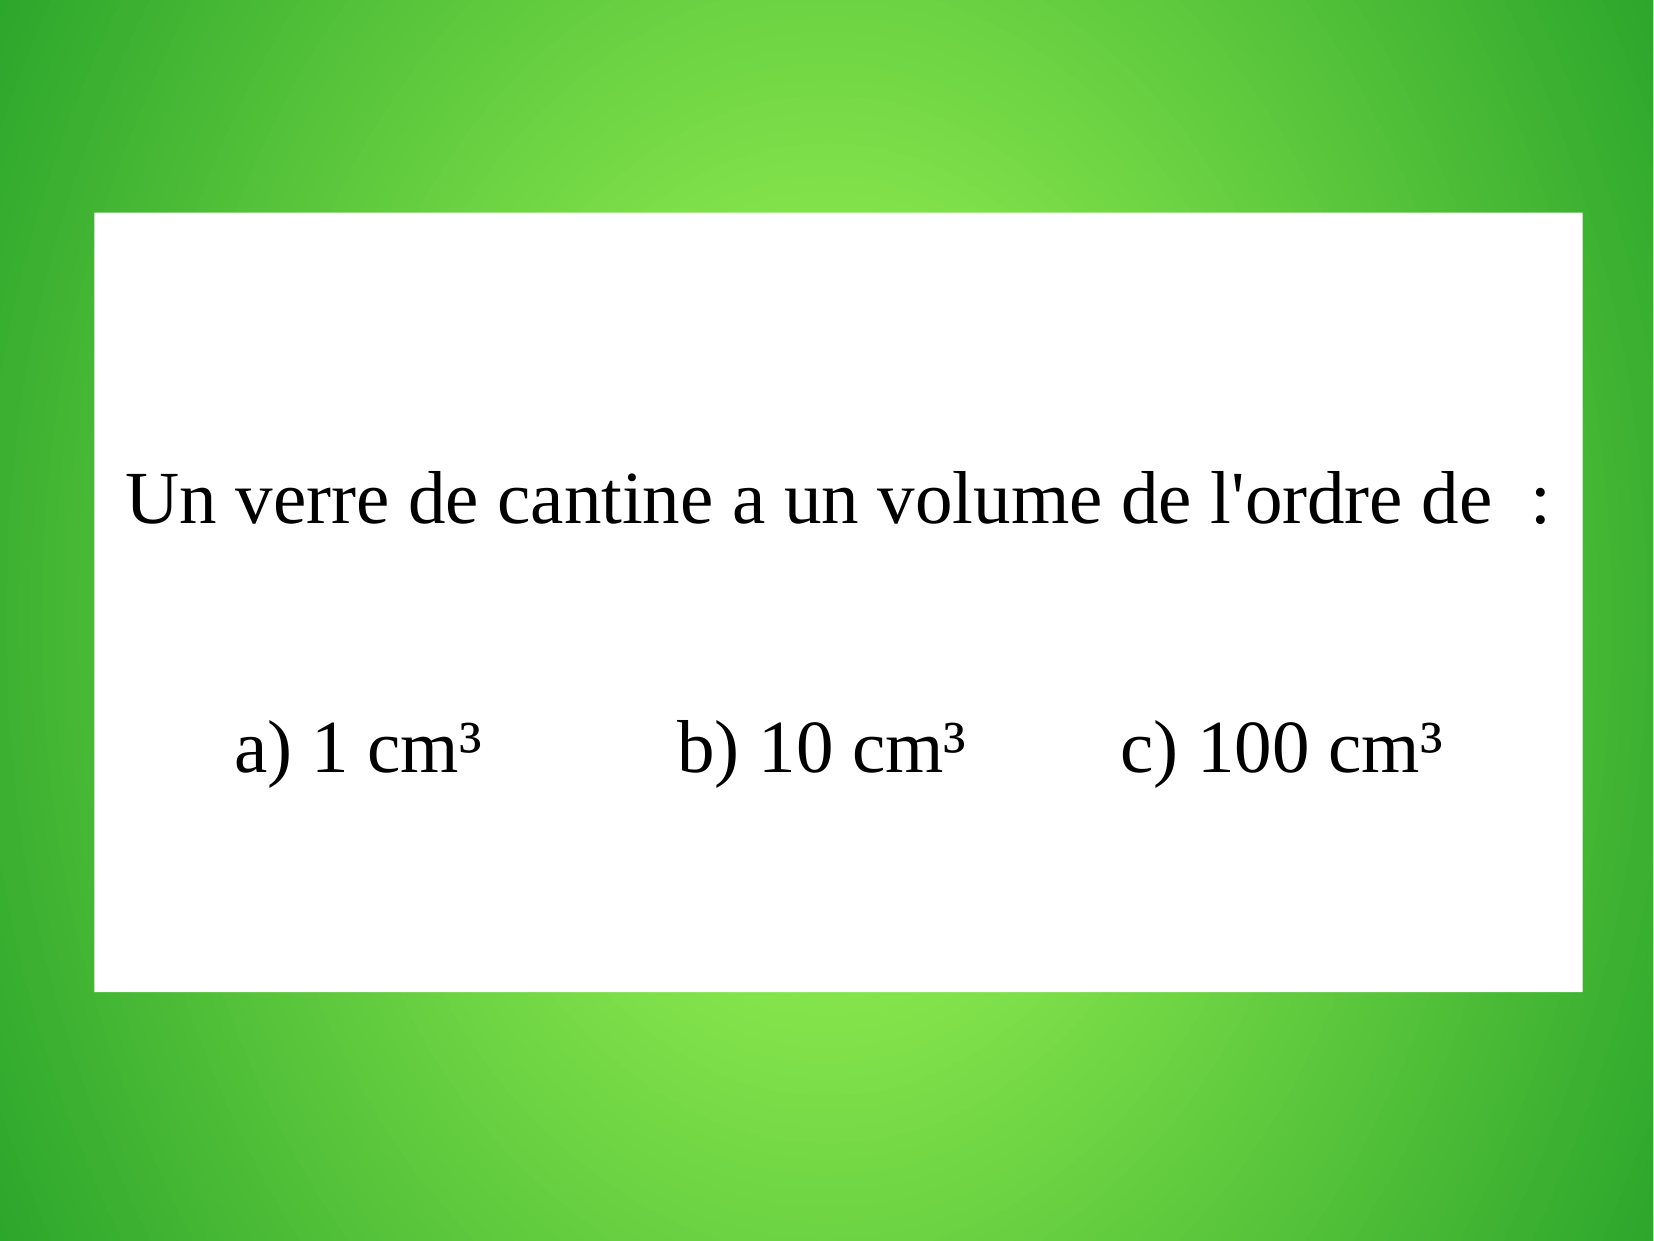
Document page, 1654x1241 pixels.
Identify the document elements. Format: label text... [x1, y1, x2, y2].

picture [0, 0, 1654, 1241]
subtitle Un verre de cantine a un volume de l'ordre de : a) 1 cm³ b) 10 cm³ c) 100 cm³ [94, 212, 1583, 993]
